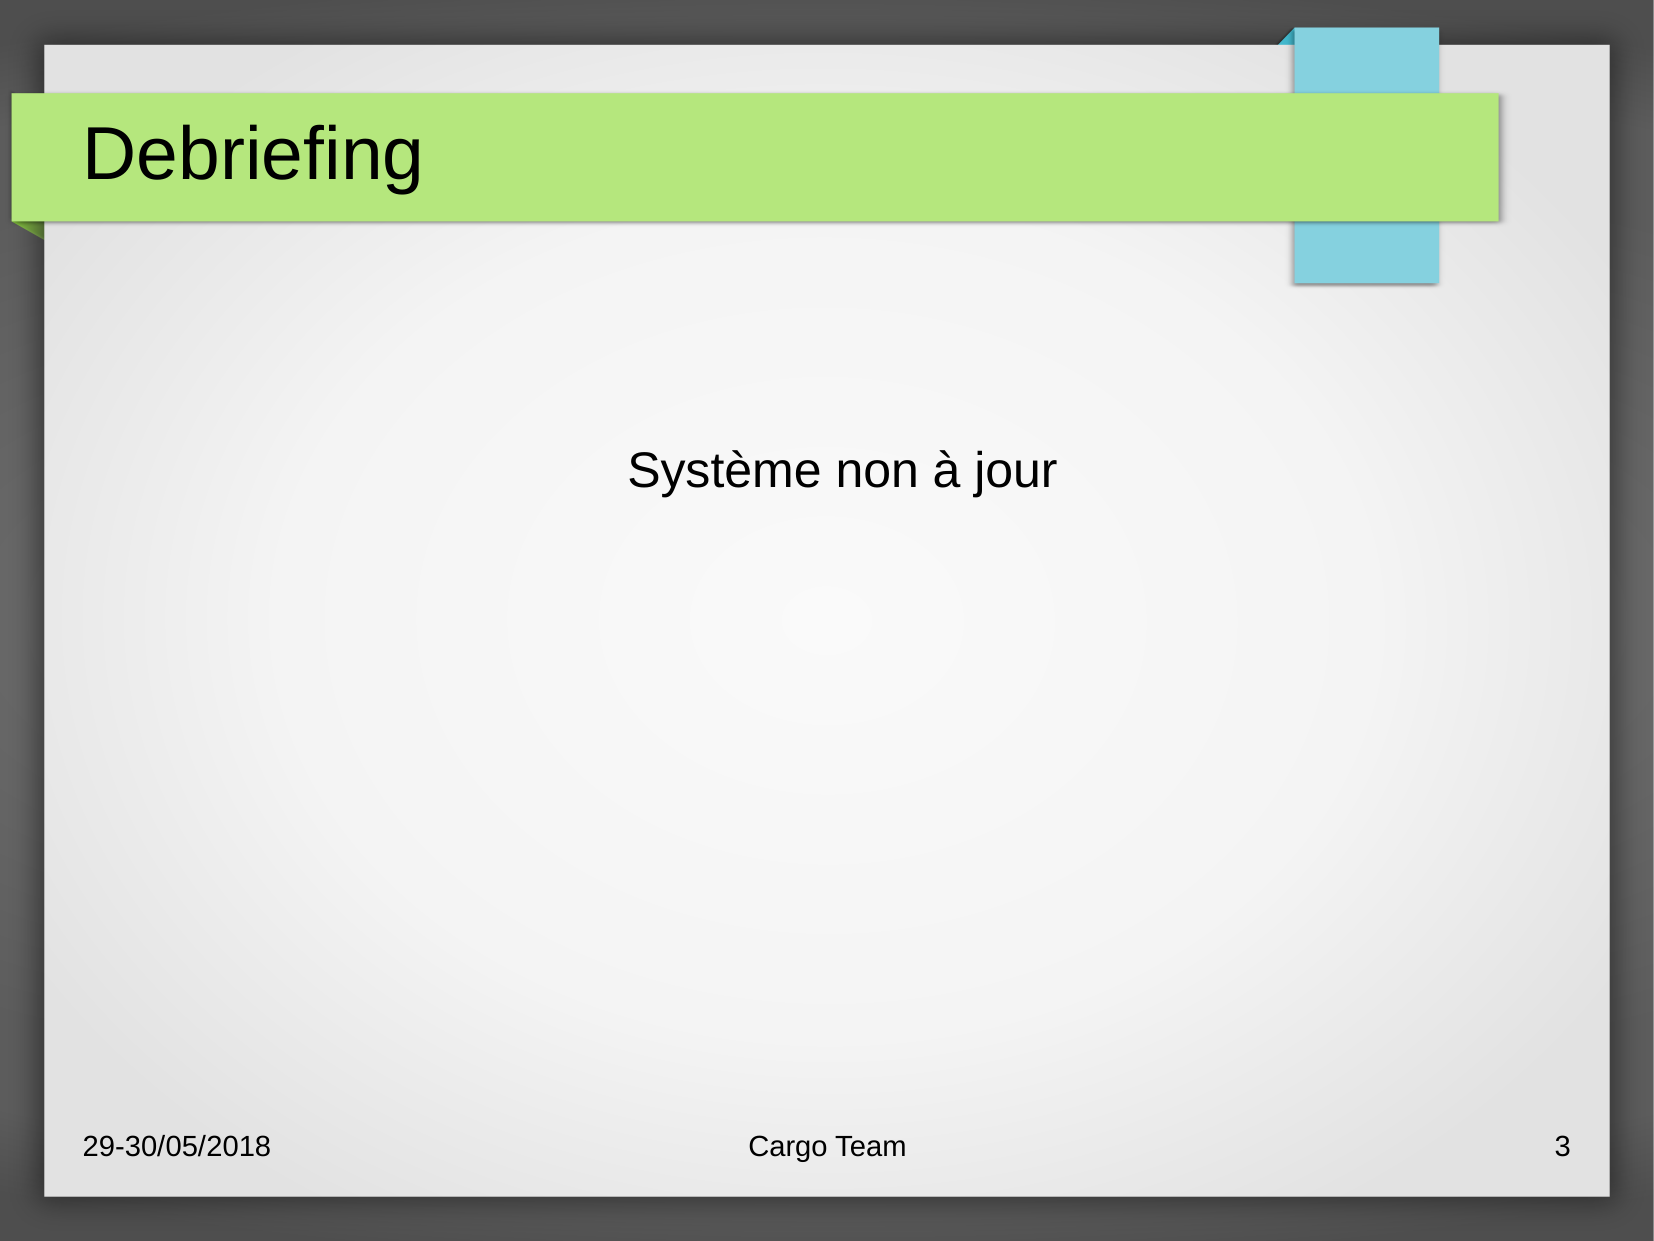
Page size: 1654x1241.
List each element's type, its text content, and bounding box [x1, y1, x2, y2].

picture [0, 0, 1654, 1241]
title Debriefing [82, 94, 1264, 213]
text_box Système non à jour [120, 435, 1531, 533]
